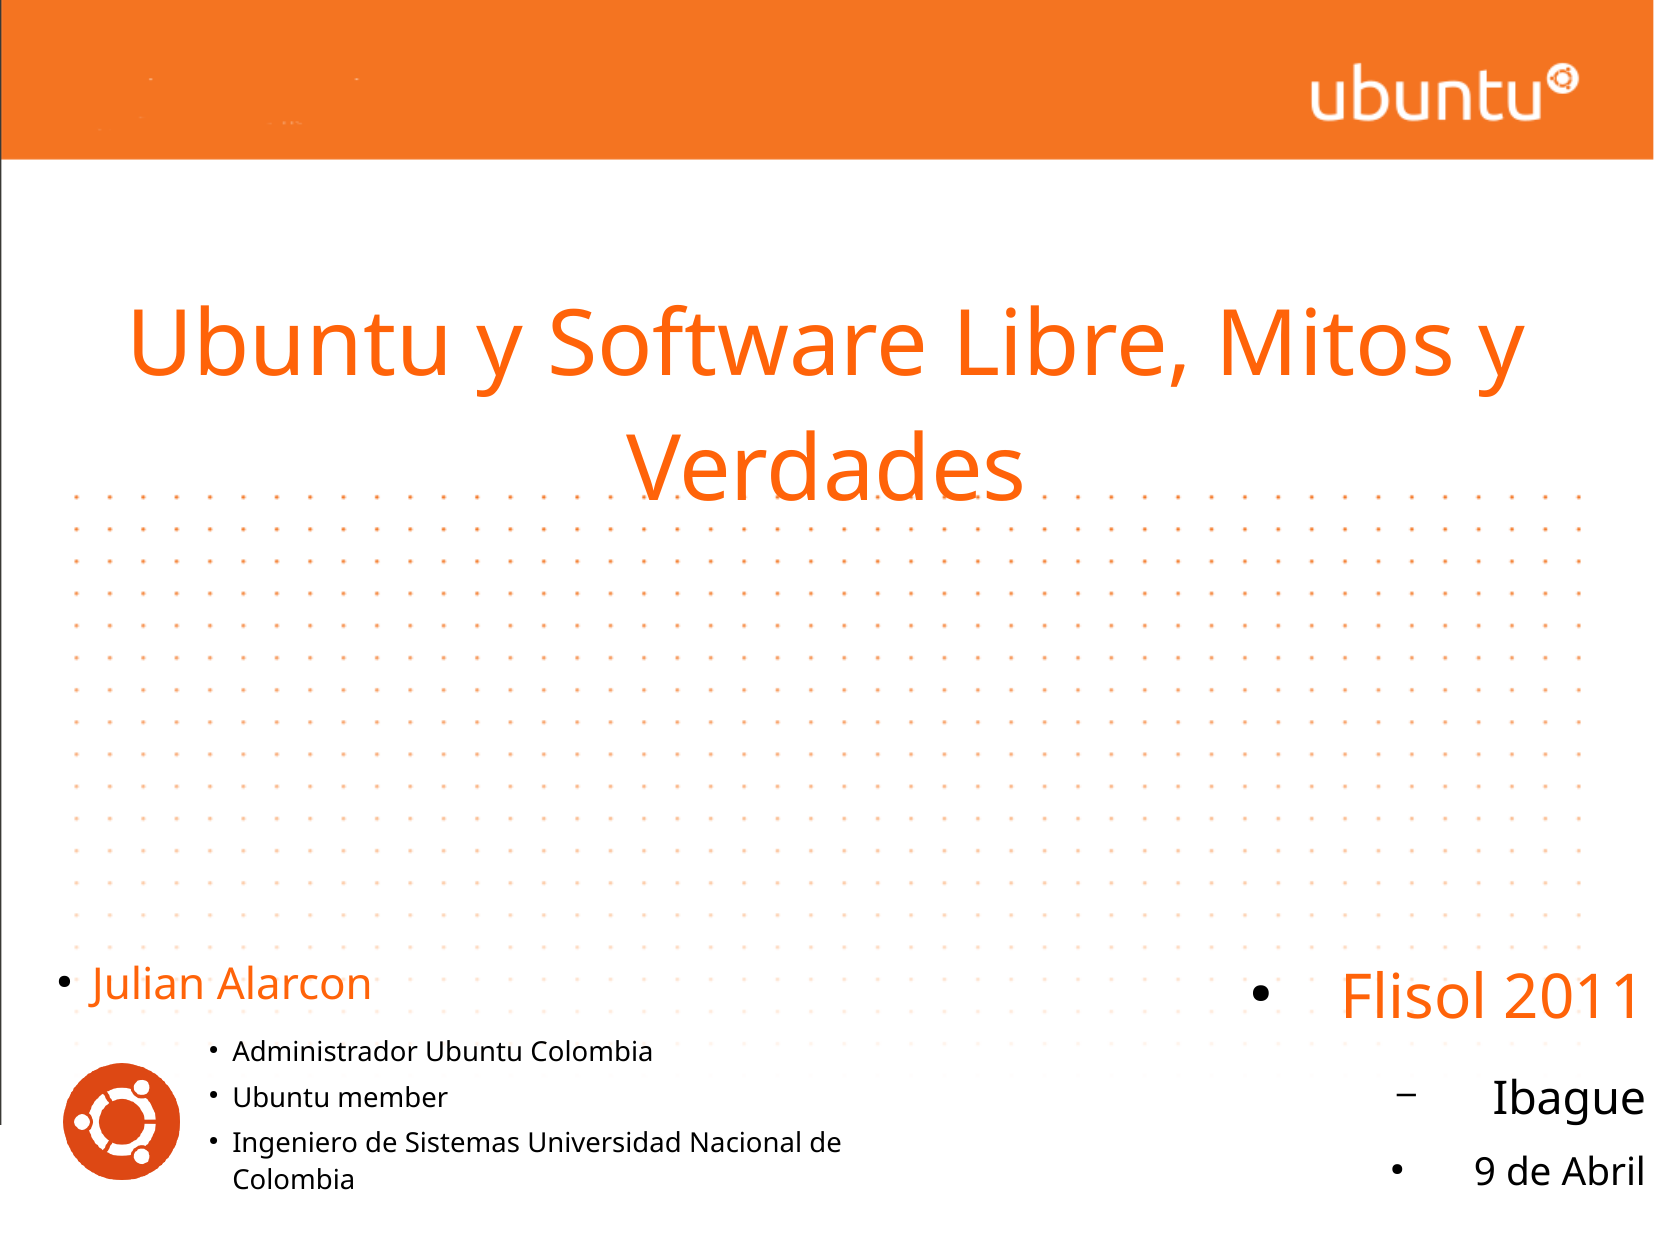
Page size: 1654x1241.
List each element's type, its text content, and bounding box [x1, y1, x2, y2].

picture [63, 1063, 180, 1181]
title Ubuntu y Software Libre, Mitos y Verdades [82, 108, 1571, 697]
list Flisol 2011 Ibague 9 de Abril [753, 952, 1647, 1201]
picture [0, 0, 1654, 1125]
list Julian Alarcon Administrador Ubuntu Colombia Ubuntu member Ingeniero de Sistemas Universidad Nacional de Colombia [45, 952, 753, 1201]
